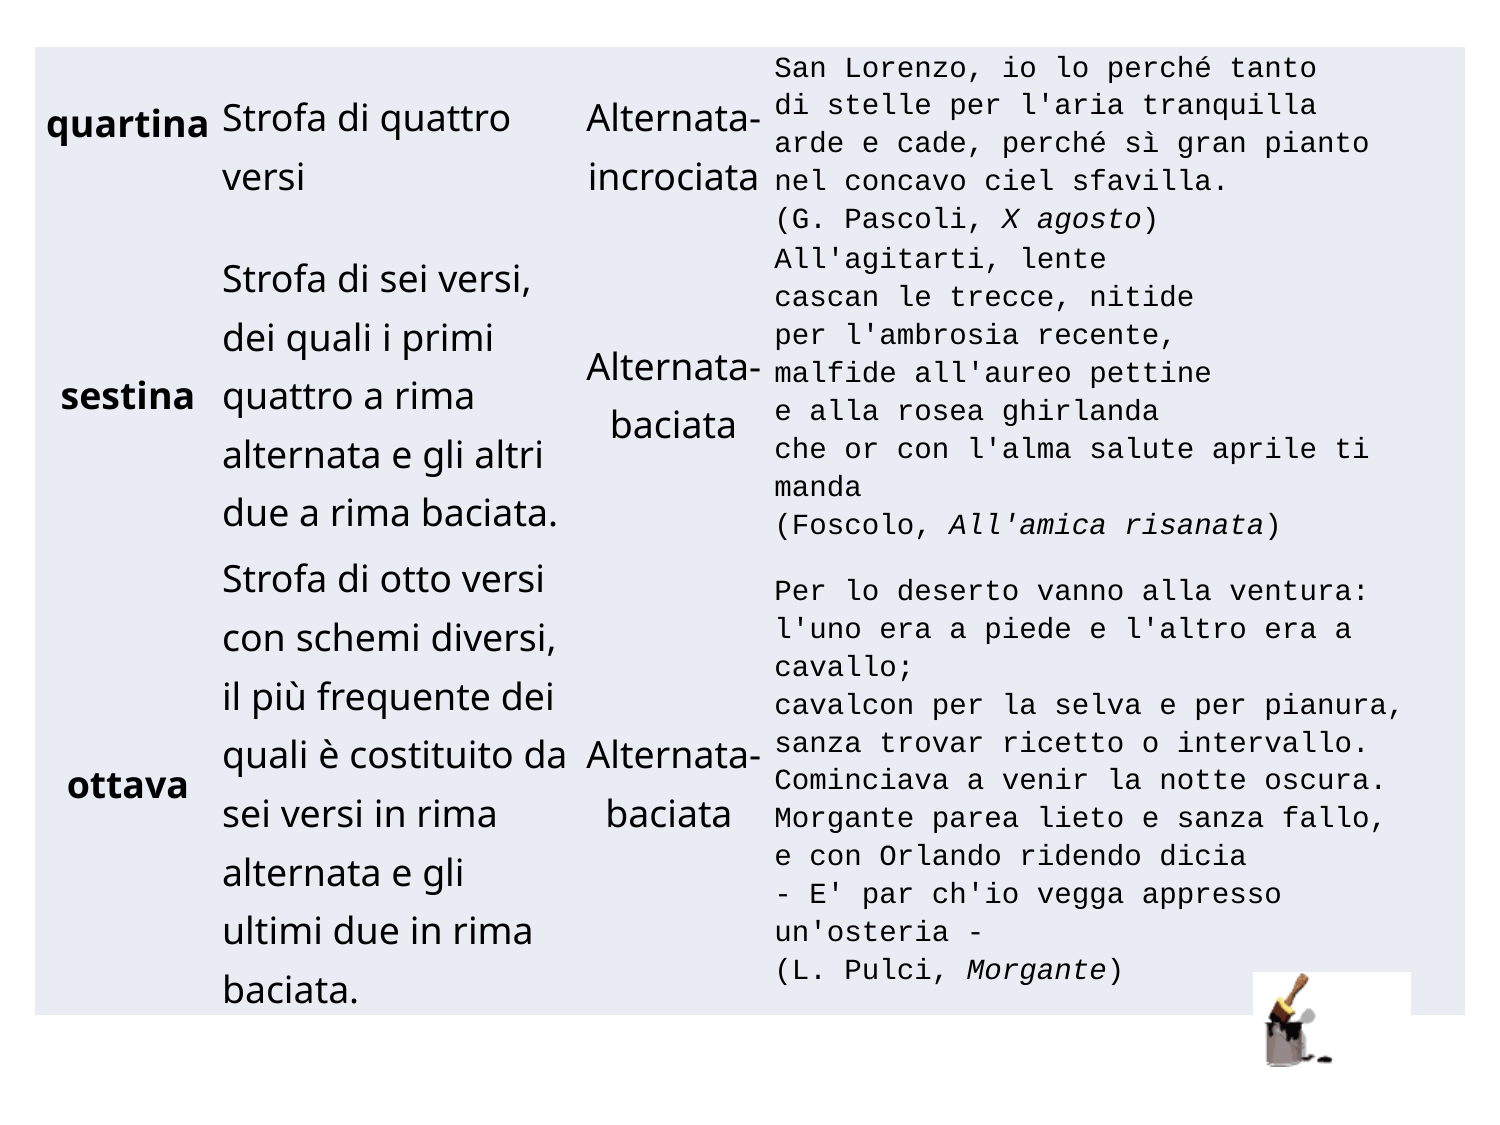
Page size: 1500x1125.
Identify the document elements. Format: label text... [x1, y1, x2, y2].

table_cell Per lo deserto vanno alla ventura: l'uno era a piede e l'altro era a cavallo; cavalcon per la selva e per pianura, sanza trovar ricetto o intervallo. Cominciava a venir la notte oscura. Morgante parea lieto e sanza fallo, e con Orlando ridendo dicia - E' par ch'io vegga appresso un'osteria - (L. Pulci, Morgante) [773, 544, 1465, 1015]
table_cell Strofa di otto versi con schemi diversi, il più frequente dei quali è costituito da sei versi in rima alternata e gli ultimi due in rima baciata. [221, 544, 574, 1015]
table_cell Alternata-baciata [574, 239, 773, 544]
table_cell All'agitarti, lente cascan le trecce, nitide per l'ambrosia recente, malfide all'aureo pettine e alla rosea ghirlanda che or con l'alma salute aprile ti manda (Foscolo, All'amica risanata) [773, 239, 1465, 544]
picture [1253, 972, 1411, 1067]
table_header Alternata-incrociata [574, 47, 773, 239]
table_header quartina [35, 47, 221, 239]
table_cell Alternata-baciata [574, 544, 773, 1015]
table_header Strofa di quattro versi [221, 47, 574, 239]
table_cell Strofa di sei versi, dei quali i primi quattro a rima alternata e gli altri due a rima baciata. [221, 239, 574, 544]
table_header San Lorenzo, io lo perché tanto di stelle per l'aria tranquilla arde e cade, perché sì gran pianto nel concavo ciel sfavilla. (G. Pascoli, X agosto) [773, 47, 1465, 239]
table_cell sestina [35, 239, 221, 544]
table_cell ottava [35, 544, 221, 1015]
